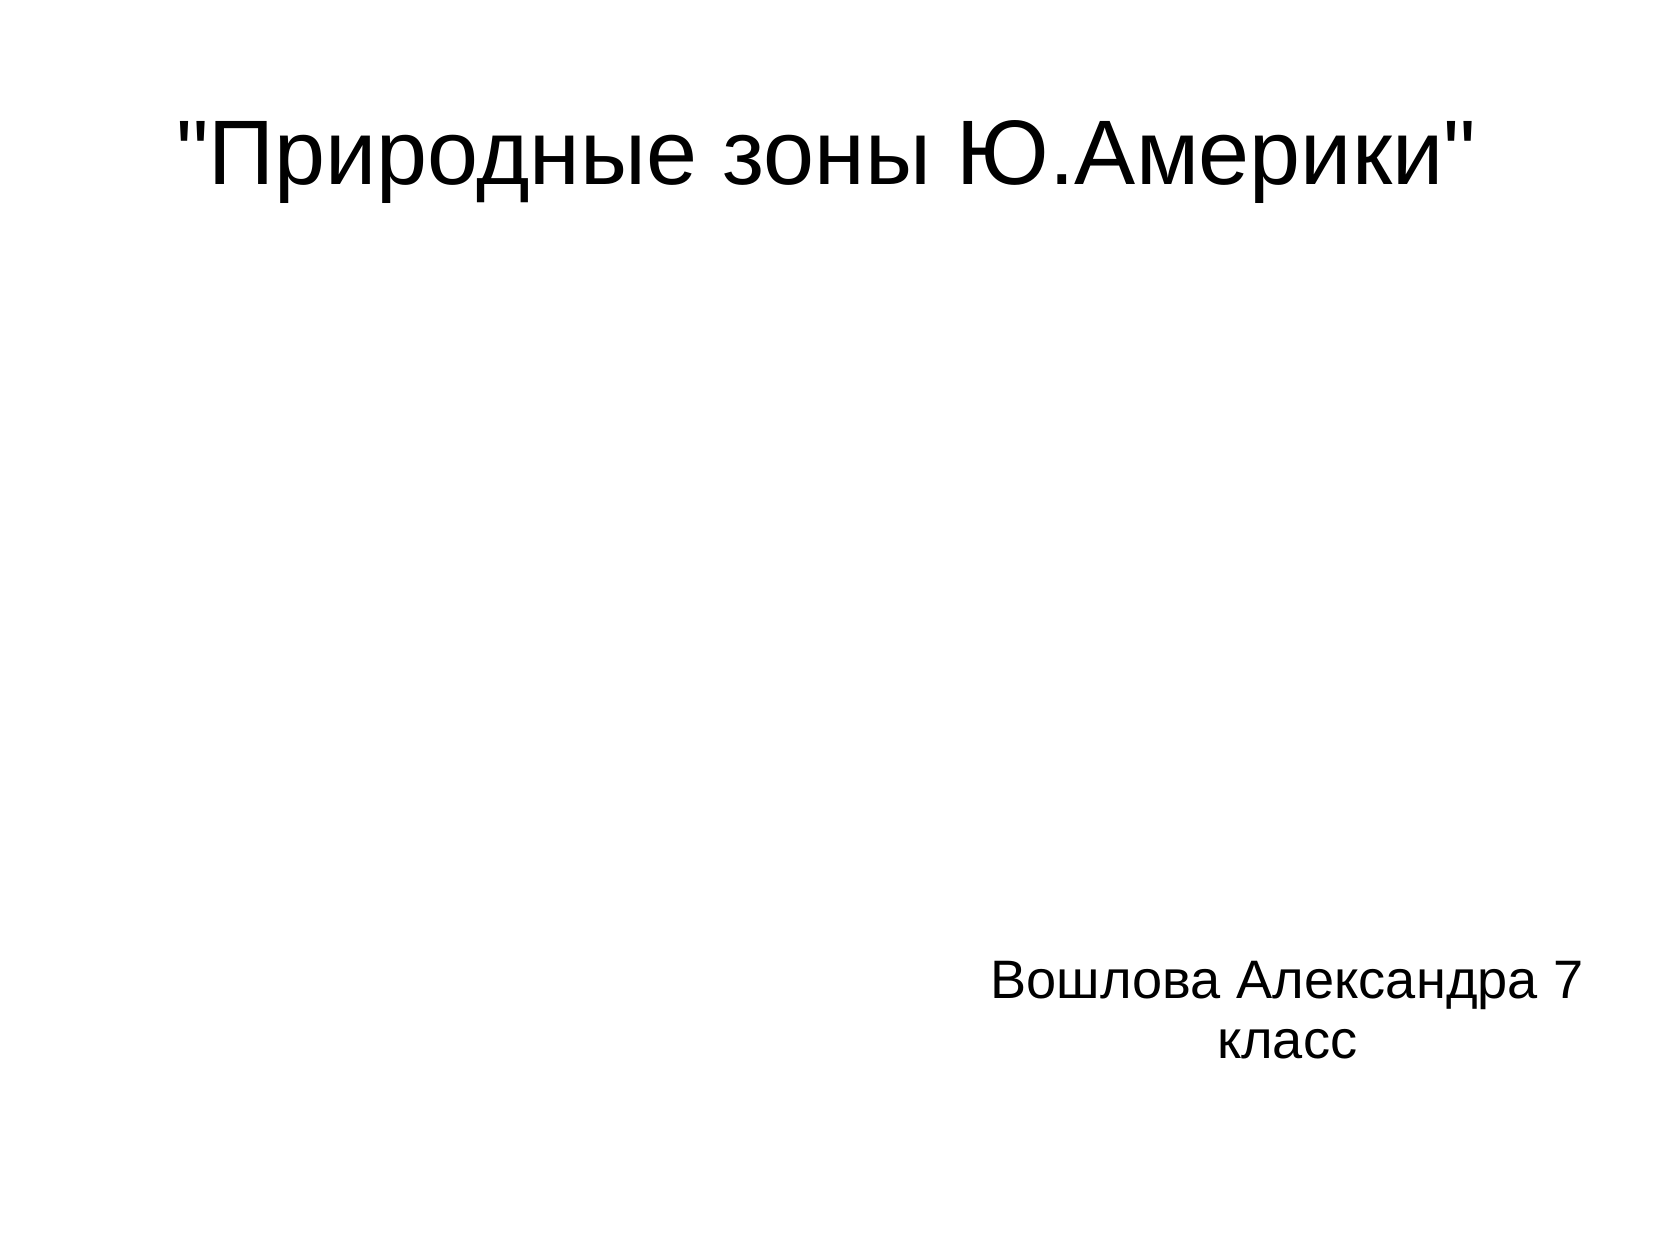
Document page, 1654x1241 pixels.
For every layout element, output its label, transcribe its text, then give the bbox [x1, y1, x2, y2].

subtitle Вошлова Александра 7 класс [933, 933, 1642, 1087]
title "Природные зоны Ю.Америки" [82, 49, 1571, 257]
